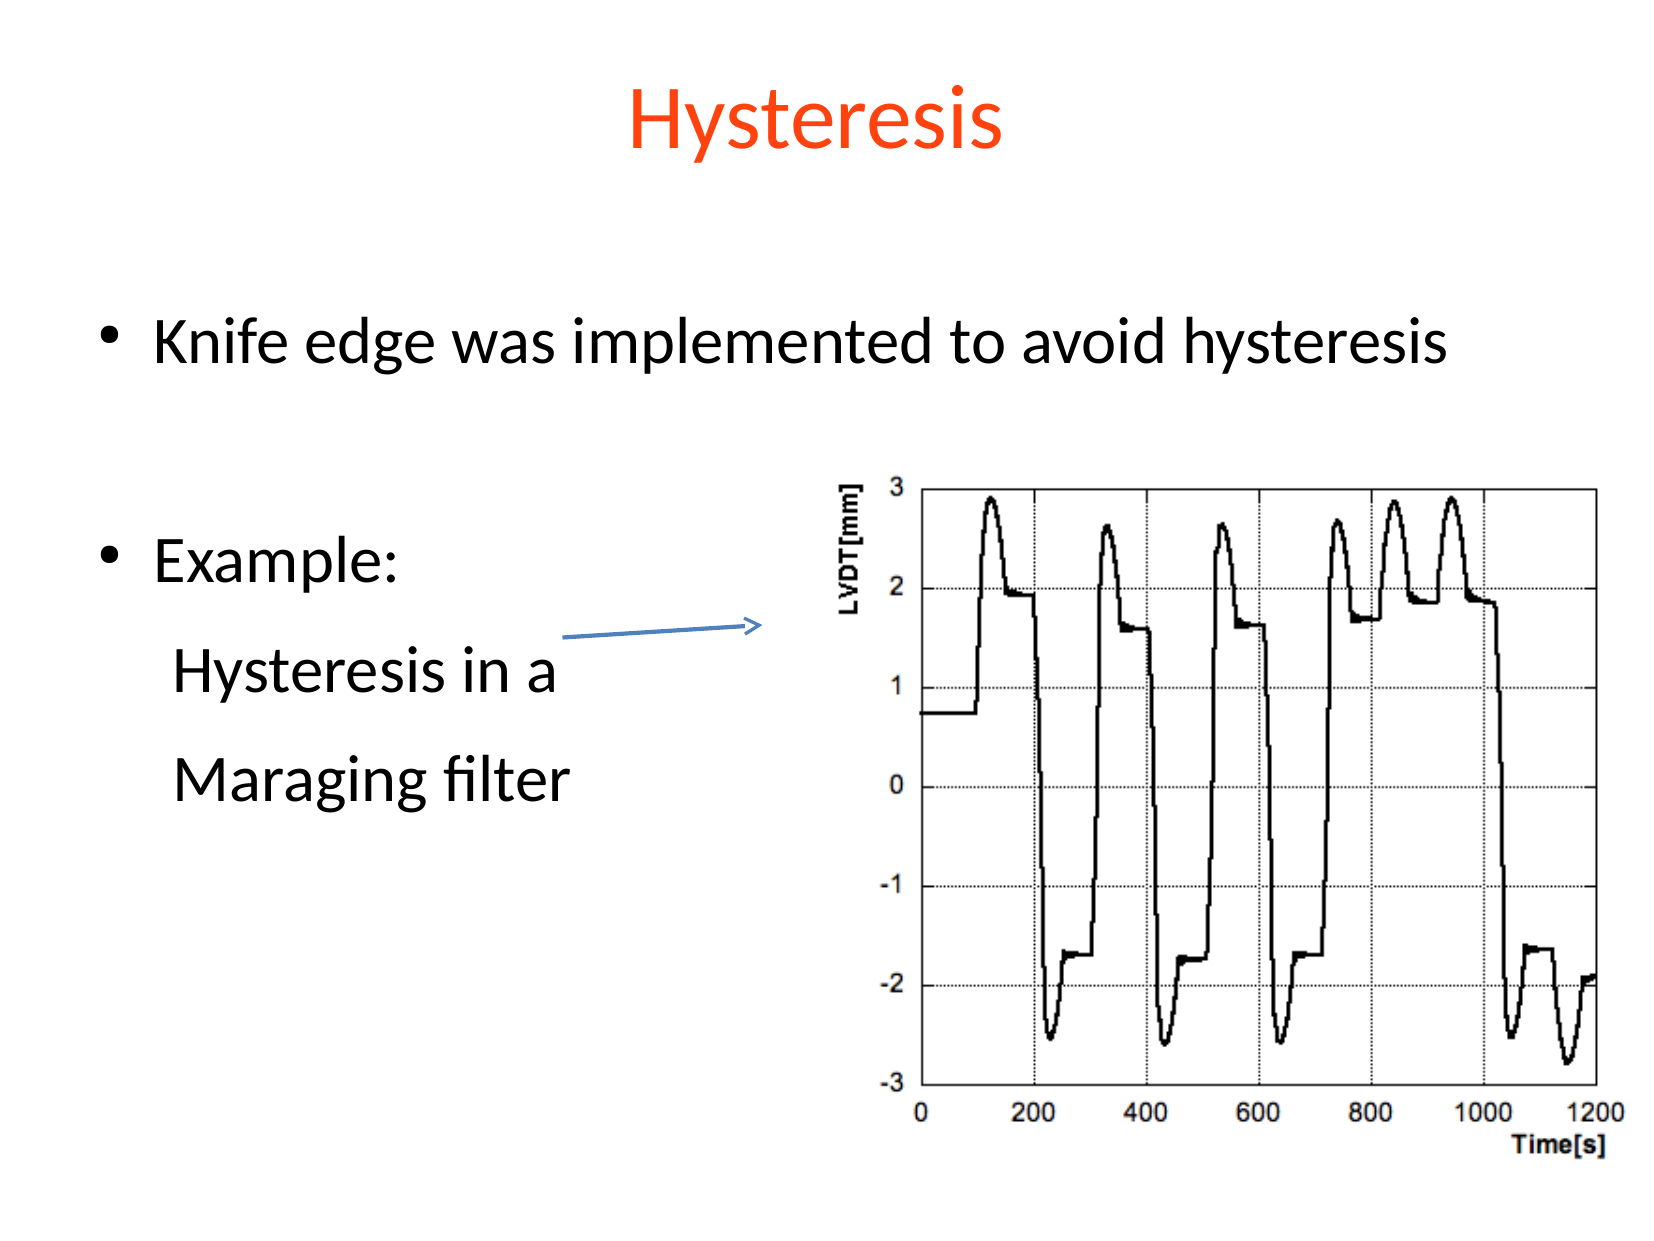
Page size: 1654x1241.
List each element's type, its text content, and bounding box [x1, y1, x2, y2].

picture [798, 427, 1654, 1180]
title Hysteresis [82, 49, 1571, 257]
list Knife edge was implemented to avoid hysteresis Example: Hysteresis in a Maraging filter [82, 289, 1571, 1108]
